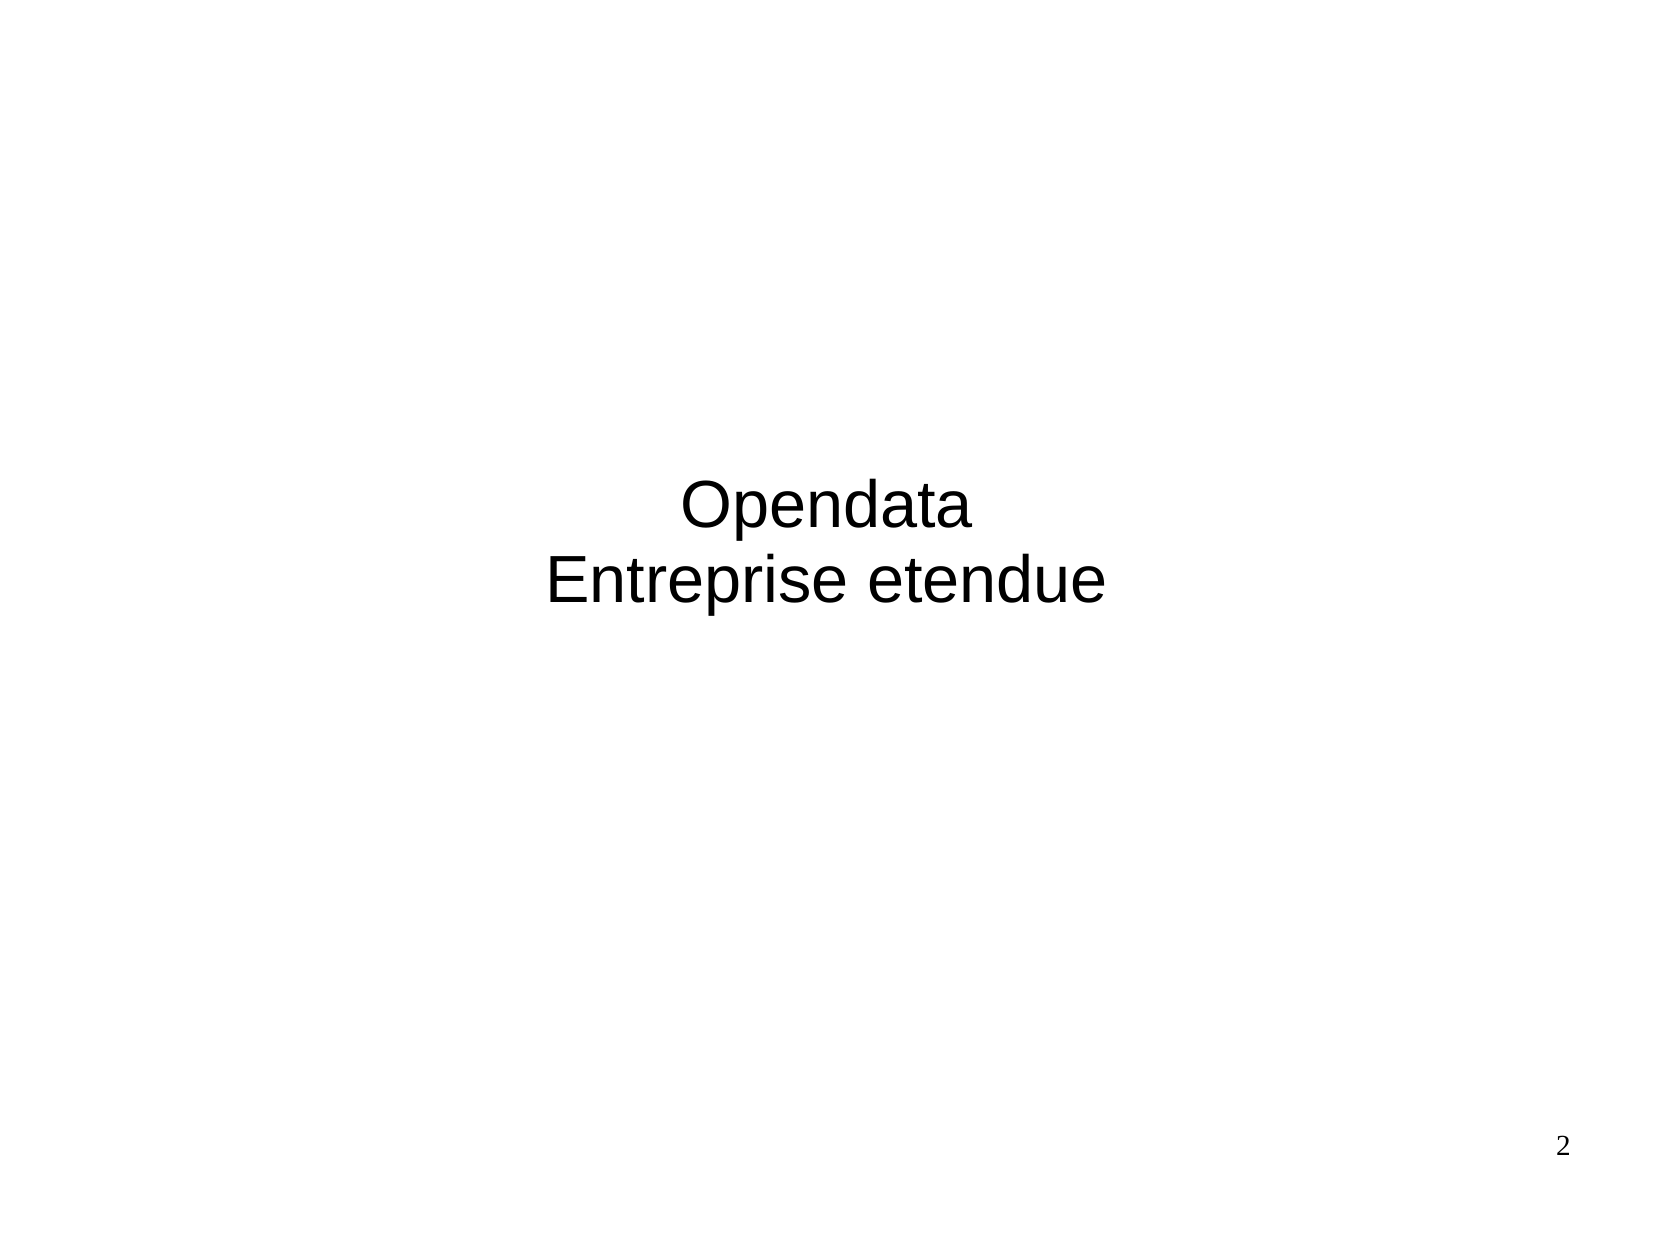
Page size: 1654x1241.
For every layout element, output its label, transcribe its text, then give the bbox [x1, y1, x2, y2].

subtitle Opendata Entreprise etendue [82, 49, 1571, 1109]
